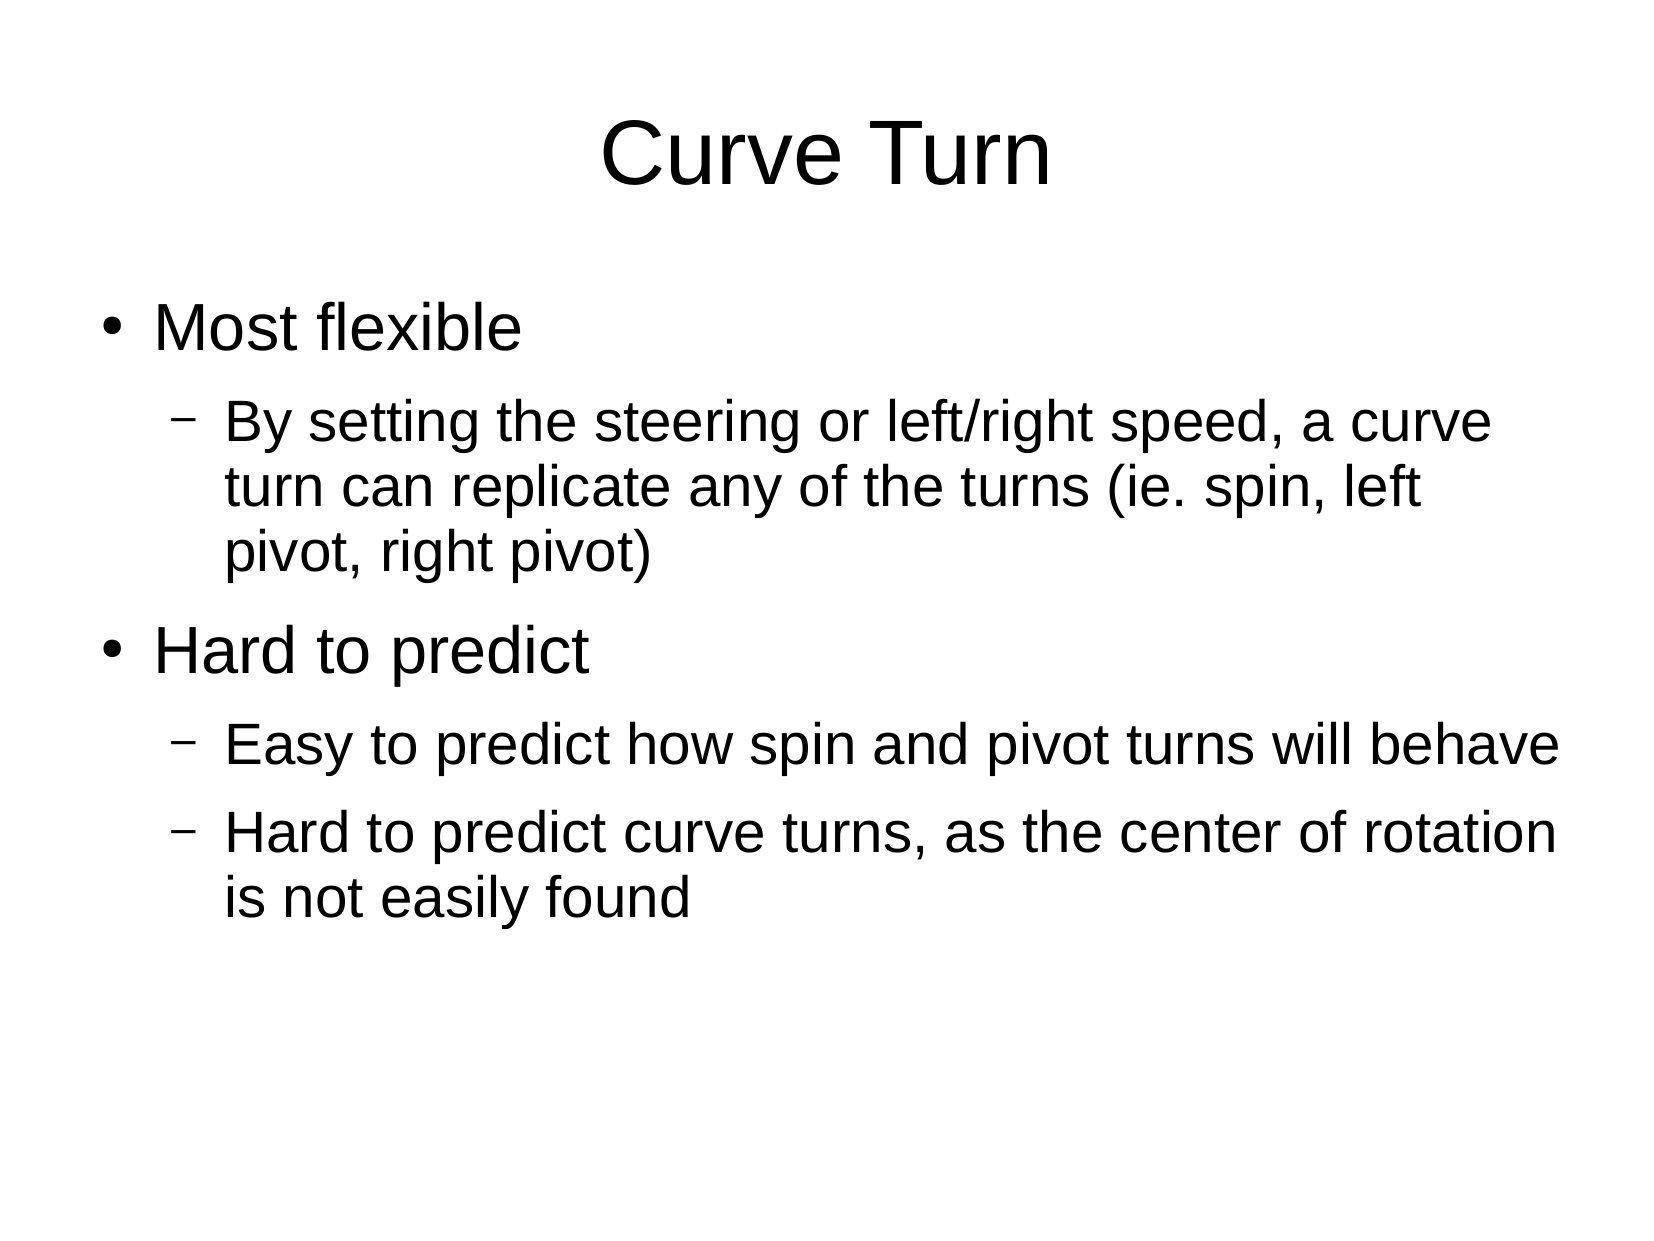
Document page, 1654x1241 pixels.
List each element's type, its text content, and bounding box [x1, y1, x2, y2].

list Most flexible By setting the steering or left/right speed, a curve turn can replicate any of the turns (ie. spin, left pivot, right pivot) Hard to predict Easy to predict how spin and pivot turns will behave Hard to predict curve turns, as the center of rotation is not easily found [82, 290, 1571, 1010]
title Curve Turn [82, 49, 1571, 257]
